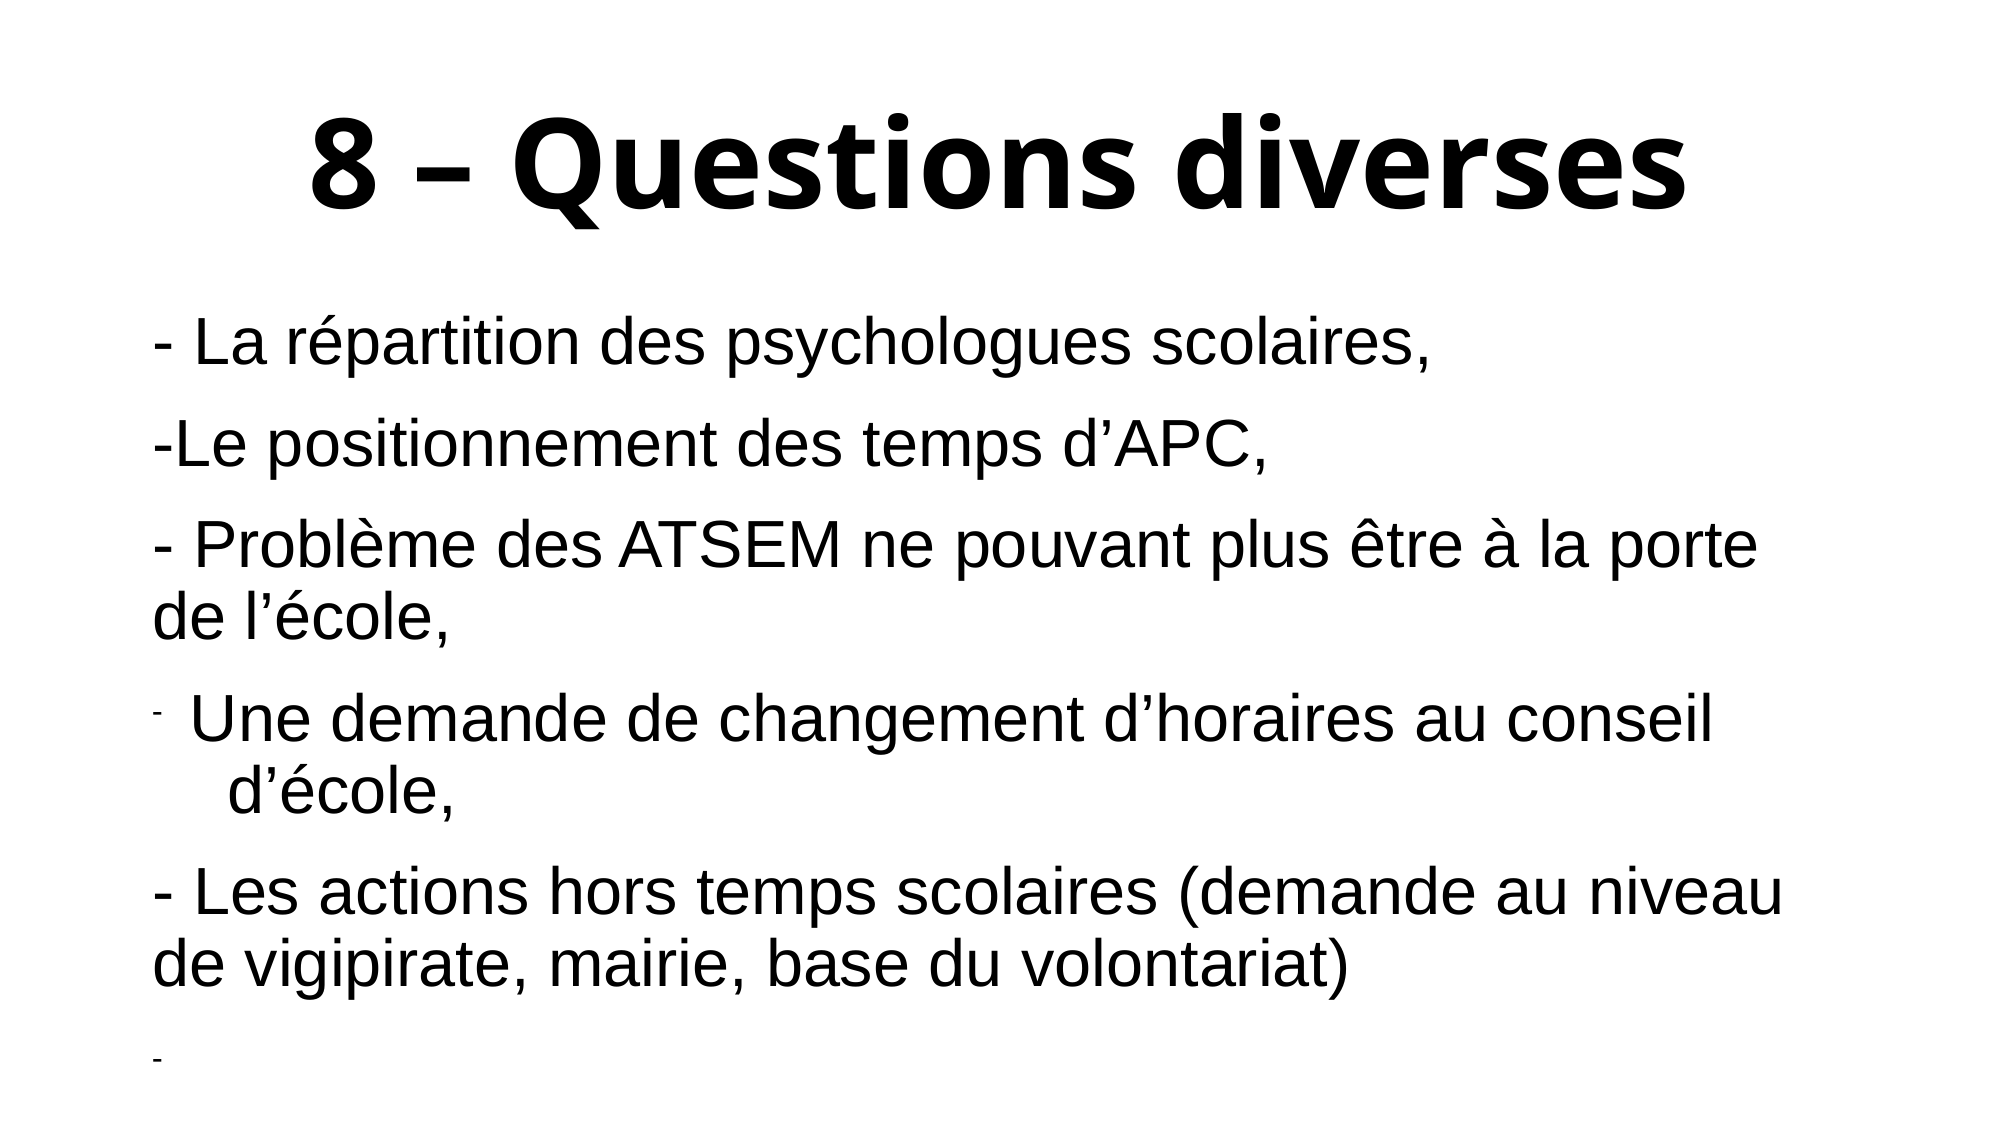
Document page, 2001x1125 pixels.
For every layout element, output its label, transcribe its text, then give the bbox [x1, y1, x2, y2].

title 8 – Questions diverses [137, 59, 1863, 278]
list - La répartition des psychologues scolaires, -Le positionnement des temps d’APC, - Problème des ATSEM ne pouvant plus être à la porte de l’école, Une demande de changement d’horaires au conseil d’école, - Les actions hors temps scolaires (demande au niveau de vigipirate, mairie, base du volontariat) [137, 299, 1863, 1014]
